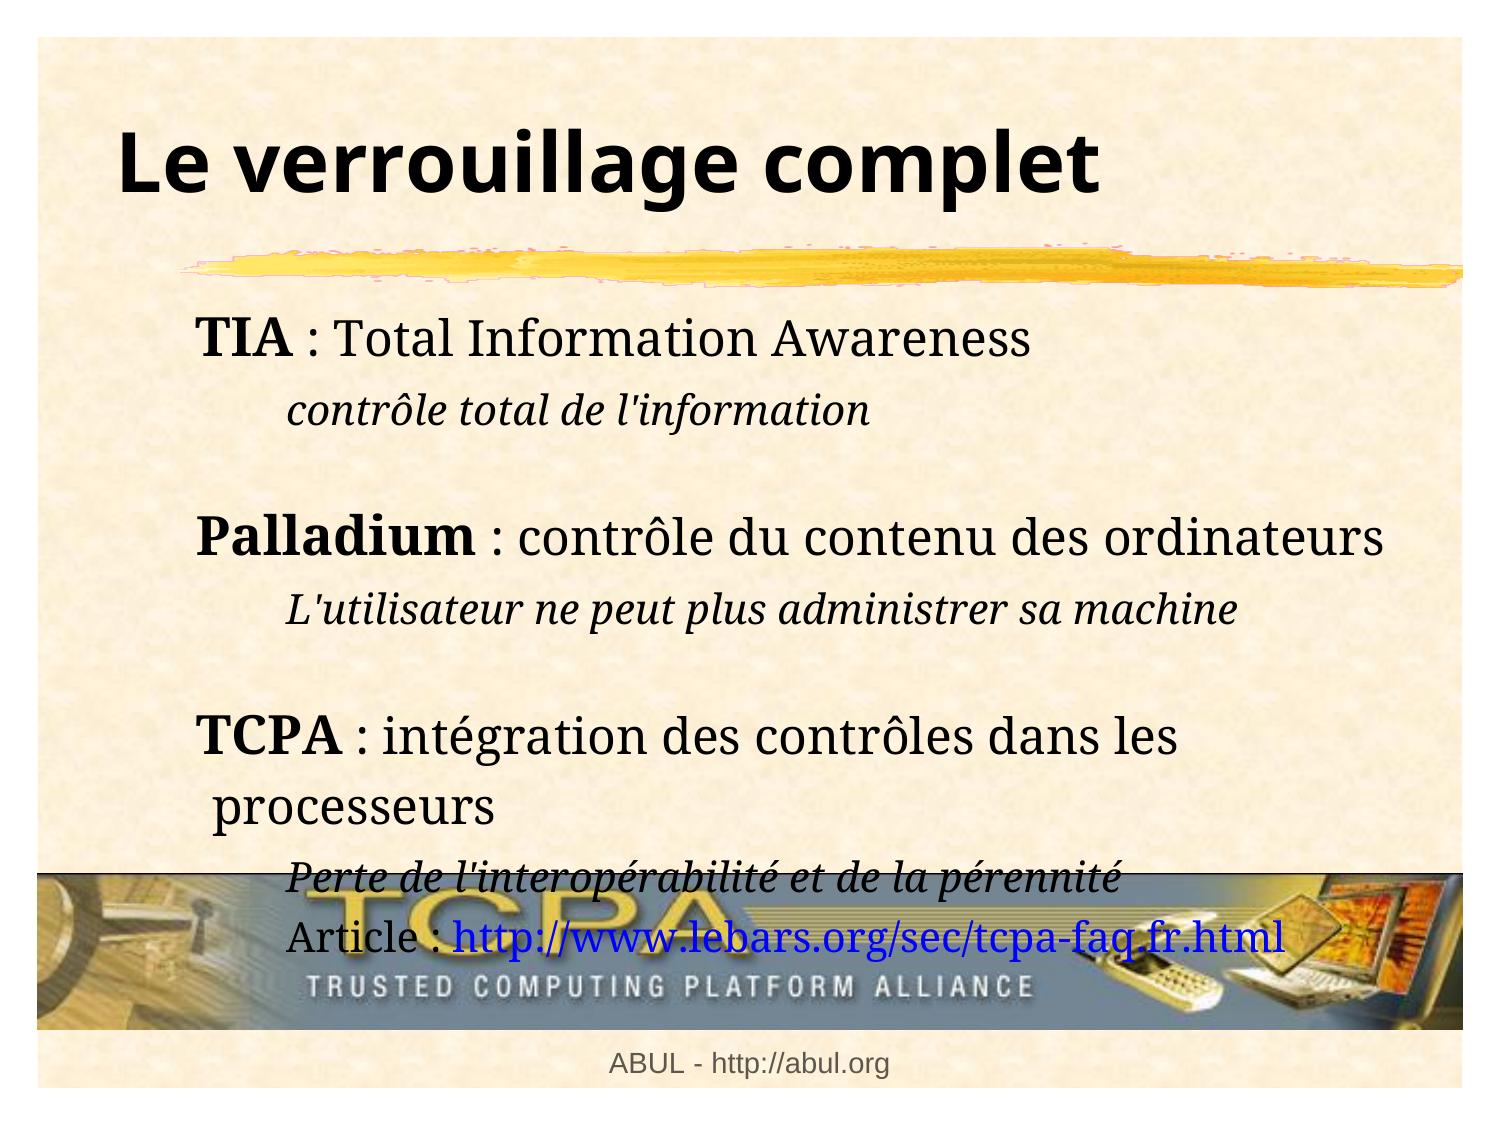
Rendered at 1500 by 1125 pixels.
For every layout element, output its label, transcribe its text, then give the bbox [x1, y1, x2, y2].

picture [37, 37, 1463, 1088]
title Le verrouillage complet [101, 72, 1427, 248]
text_box TIA : Total Information Awareness contrôle total de l'information Palladium : contrôle du contenu des ordinateurs L'utilisateur ne peut plus administrer sa machine TCPA : intégration des contrôles dans les processeurs Perte de l'interopérabilité et de la pérennité Article : http://www.lebars.org/sec/tcpa-faq.fr.html [182, 298, 1425, 827]
